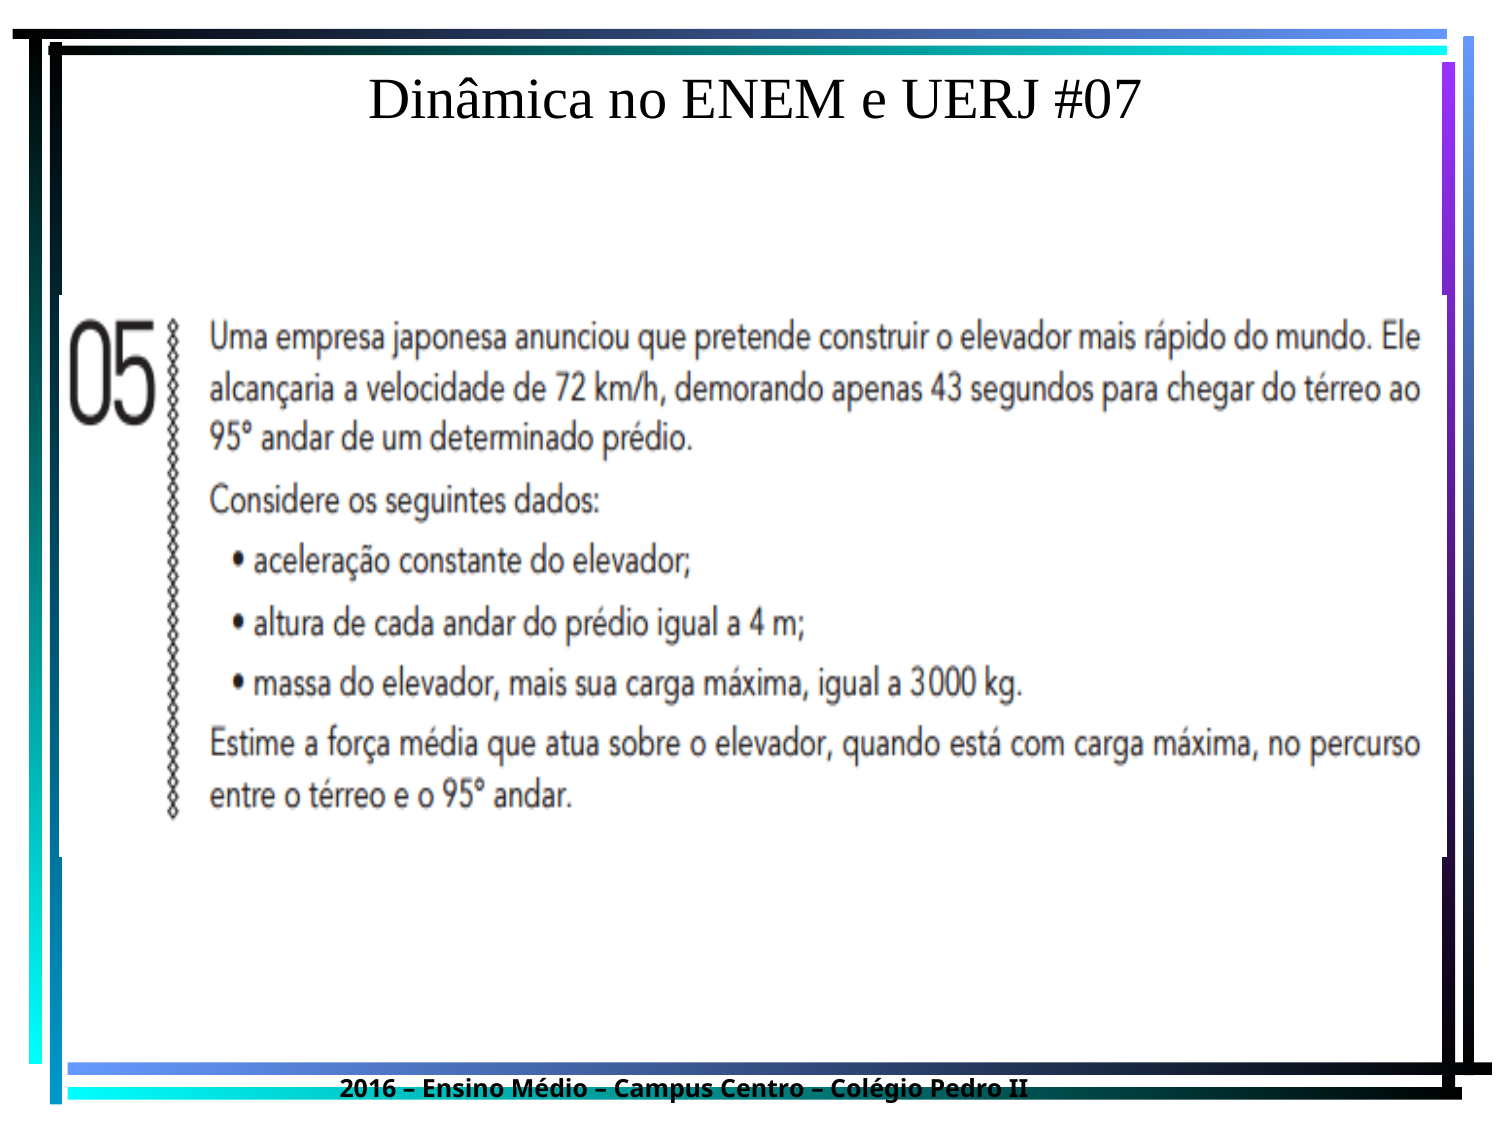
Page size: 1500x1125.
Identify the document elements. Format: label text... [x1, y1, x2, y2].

text_box 2016 – Ensino Médio – Campus Centro – Colégio Pedro II [324, 1062, 1045, 1113]
picture [0, 0, 1500, 1125]
title Dinâmica no ENEM e UERJ #07 [118, 59, 1394, 148]
